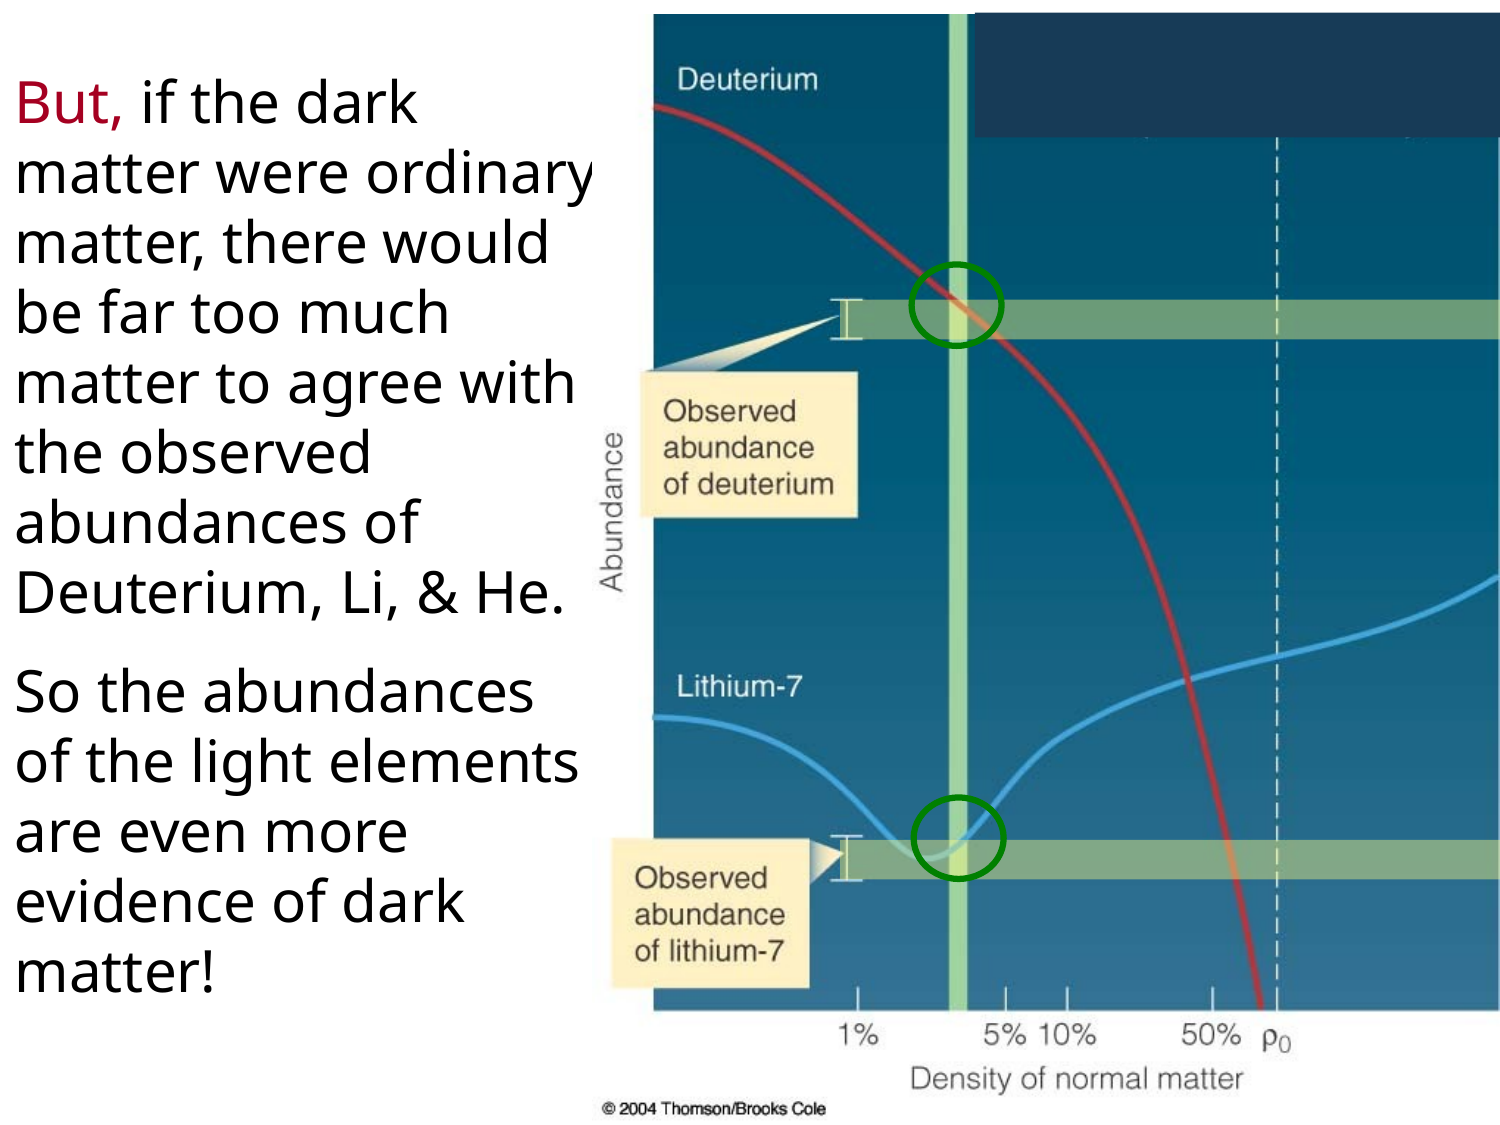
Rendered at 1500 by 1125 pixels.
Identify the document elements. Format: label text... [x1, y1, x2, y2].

picture [1275, 434, 1280, 449]
picture [1275, 457, 1279, 474]
picture [831, 297, 863, 303]
picture [1275, 387, 1279, 403]
picture [677, 65, 818, 92]
picture [924, 268, 969, 299]
picture [1274, 157, 1279, 172]
picture [1275, 250, 1279, 265]
picture [1275, 204, 1279, 219]
picture [1275, 363, 1280, 380]
picture [1274, 180, 1279, 196]
picture [948, 14, 969, 262]
picture [1274, 476, 1280, 518]
text_box But, if the dark matter were ordinary matter, there would be far too much matter to agree with the observed abundances of Deuterium, Li, & He. So the abundances of the light elements are even more evidence of dark matter! [0, 57, 592, 1012]
picture [917, 801, 1000, 839]
text_box [974, 12, 1500, 138]
picture [592, 14, 1500, 1125]
picture [1275, 410, 1279, 427]
picture [829, 337, 840, 341]
picture [1274, 342, 1279, 359]
picture [1275, 138, 1280, 150]
picture [1275, 272, 1279, 290]
picture [1275, 224, 1279, 241]
